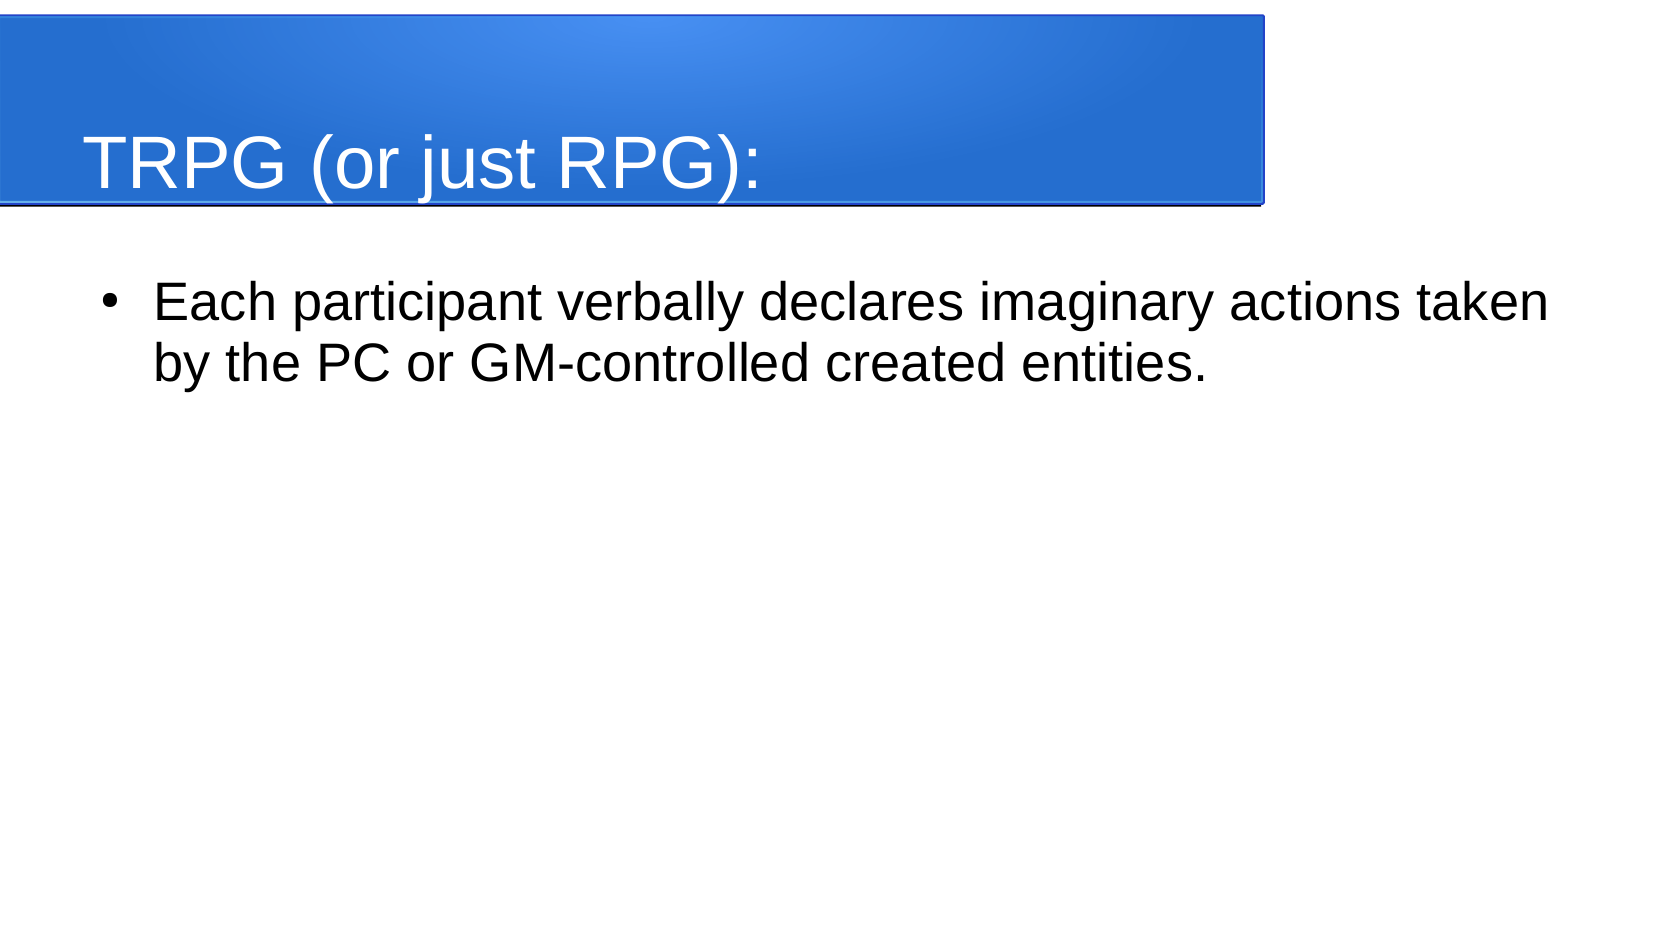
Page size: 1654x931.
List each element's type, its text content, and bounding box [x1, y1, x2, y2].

title TRPG (or just RPG): [82, 85, 1571, 241]
list Each participant verbally declares imaginary actions taken by the PC or GM-controlled created entities. [82, 271, 1571, 851]
